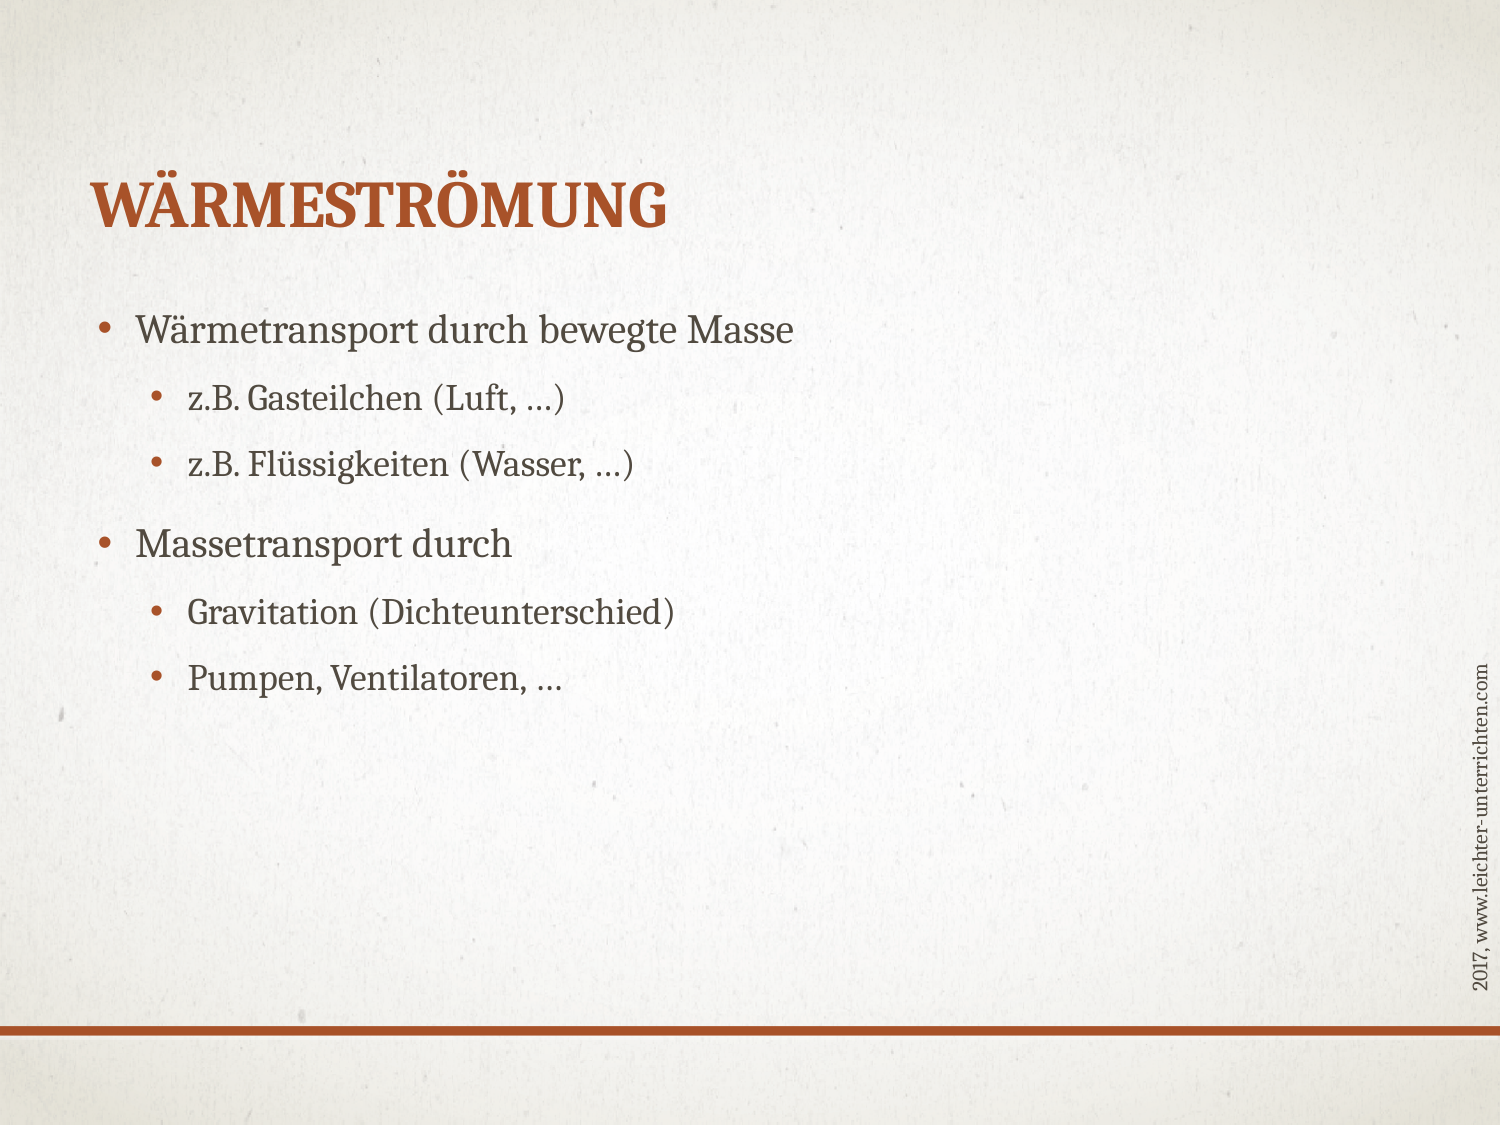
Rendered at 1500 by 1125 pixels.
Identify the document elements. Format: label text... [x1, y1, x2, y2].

picture [0, 1036, 1500, 1125]
title Wärmeströmung [75, 62, 1341, 250]
picture [0, 0, 1500, 1026]
list Wärmetransport durch bewegte Masse z.B. Gasteilchen (Luft, …) z.B. Flüssigkeiten (Wasser, …) Massetransport durch Gravitation (Dichteunterschied) Pumpen, Ventilatoren, … [75, 299, 1341, 975]
